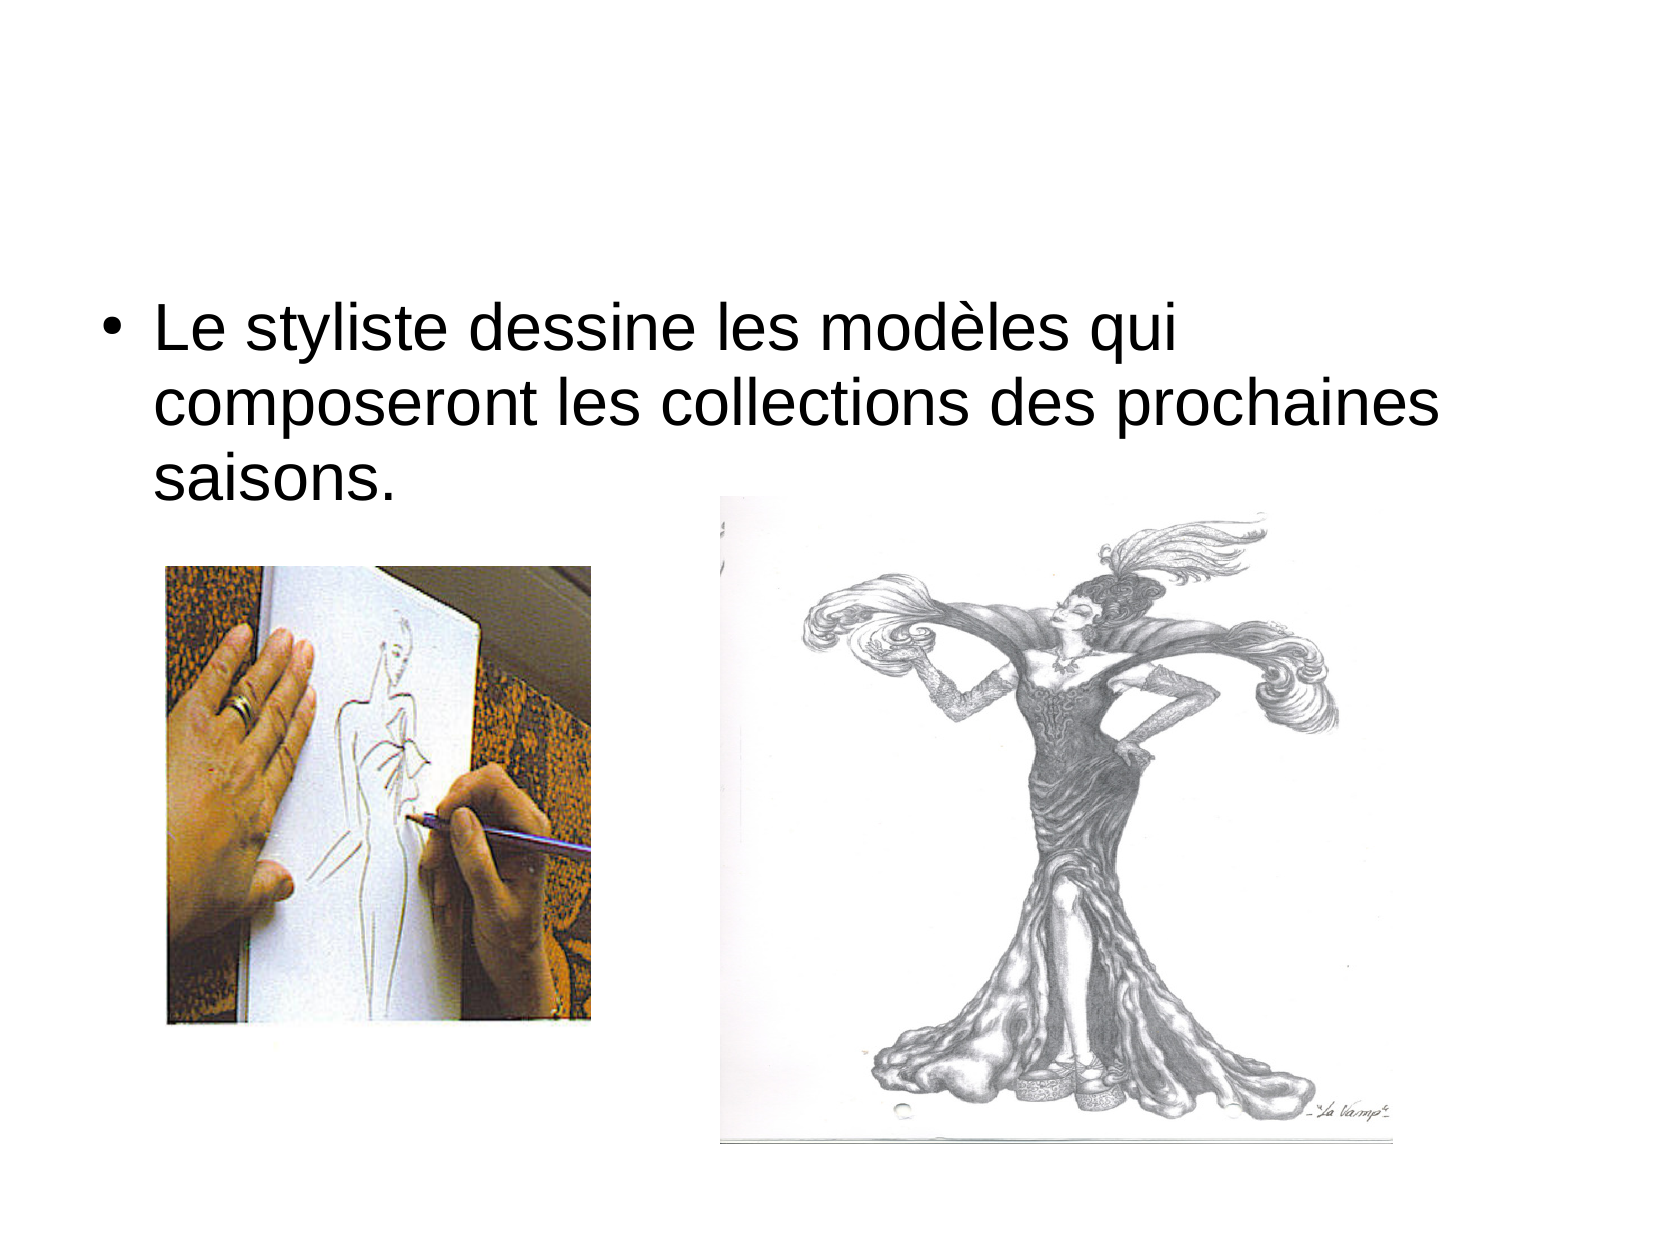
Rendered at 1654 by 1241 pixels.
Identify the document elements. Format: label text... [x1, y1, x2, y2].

list Le styliste dessine les modèles qui composeront les collections des prochaines saisons. [82, 290, 1571, 1109]
picture [720, 496, 1393, 1144]
picture [165, 566, 591, 1052]
